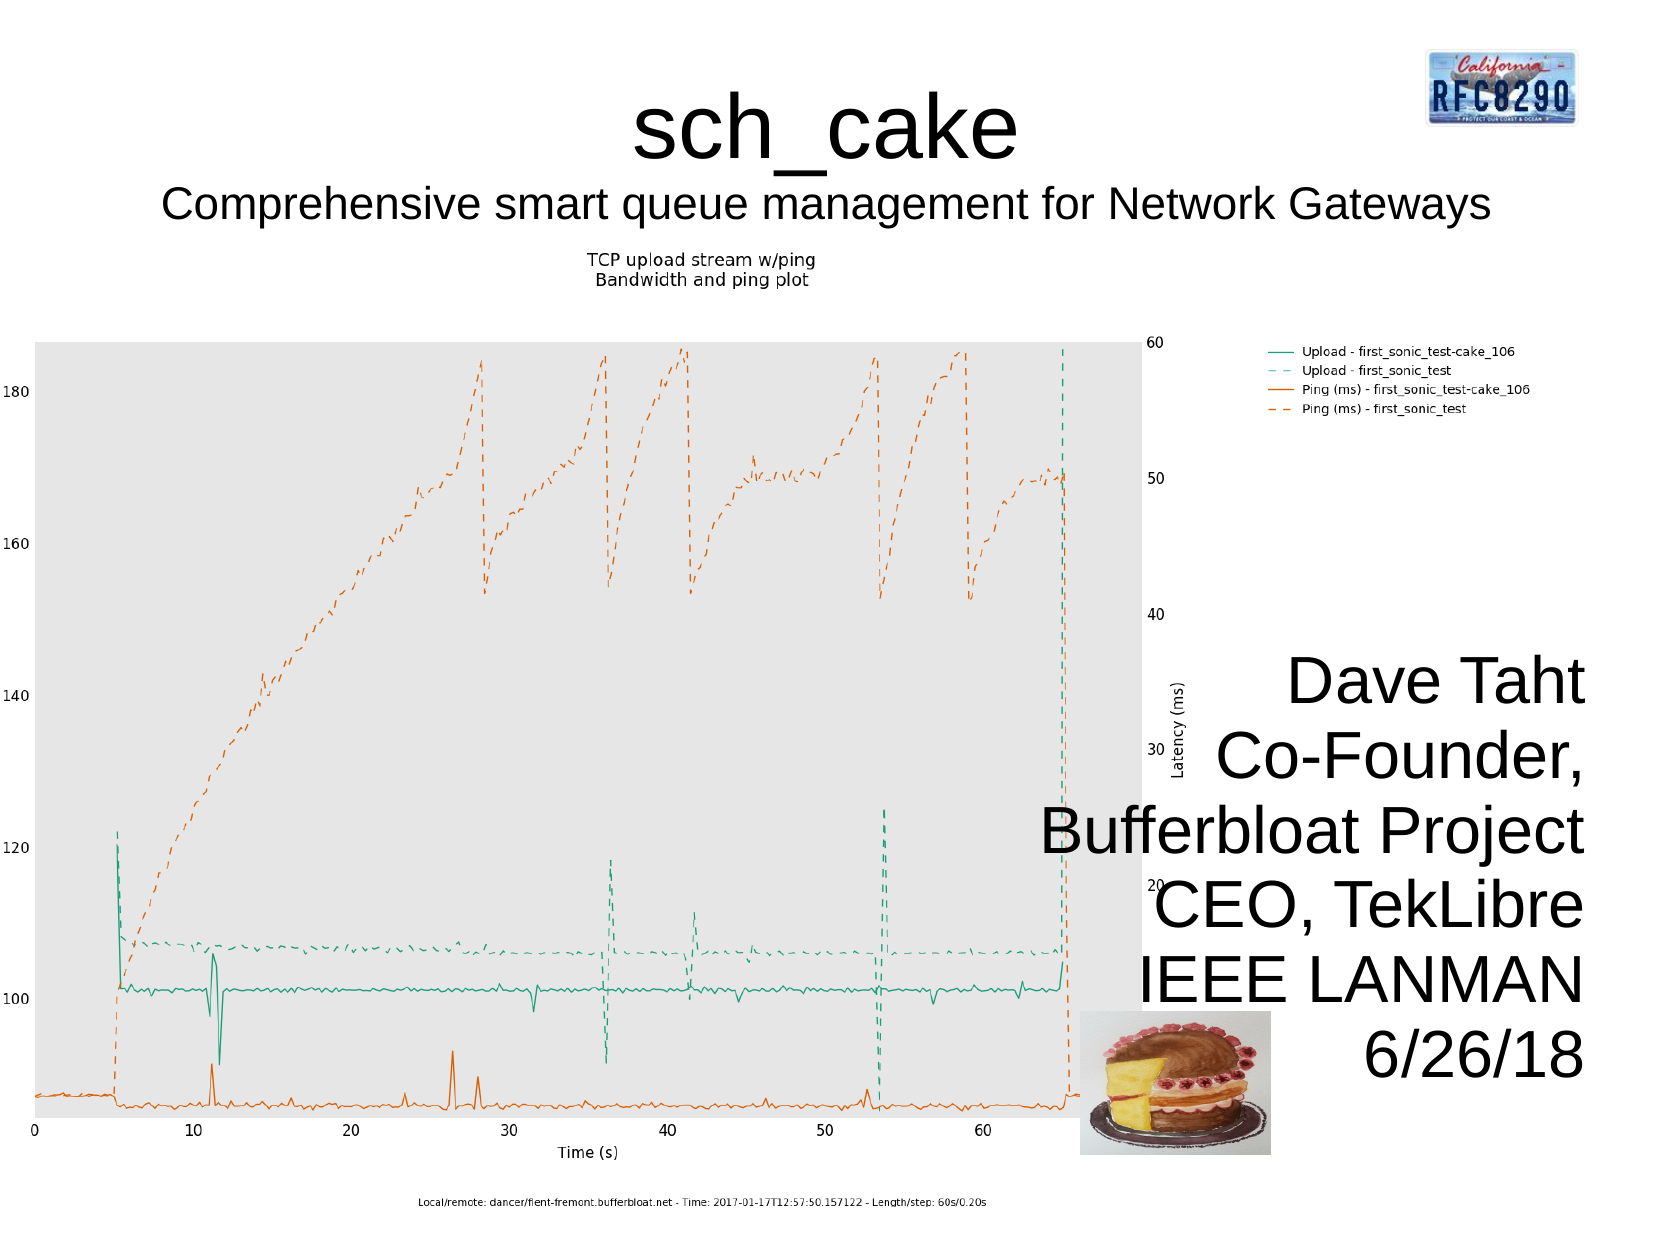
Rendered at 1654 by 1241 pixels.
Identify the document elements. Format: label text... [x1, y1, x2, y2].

picture [0, 244, 1591, 1216]
picture [1425, 49, 1579, 127]
title sch_cake Comprehensive smart queue management for Network Gateways [82, 49, 1571, 257]
subtitle Dave Taht Co-Founder, Bufferbloat Project CEO, TekLibre IEEE LANMAN 6/26/18 [945, 645, 1586, 1165]
